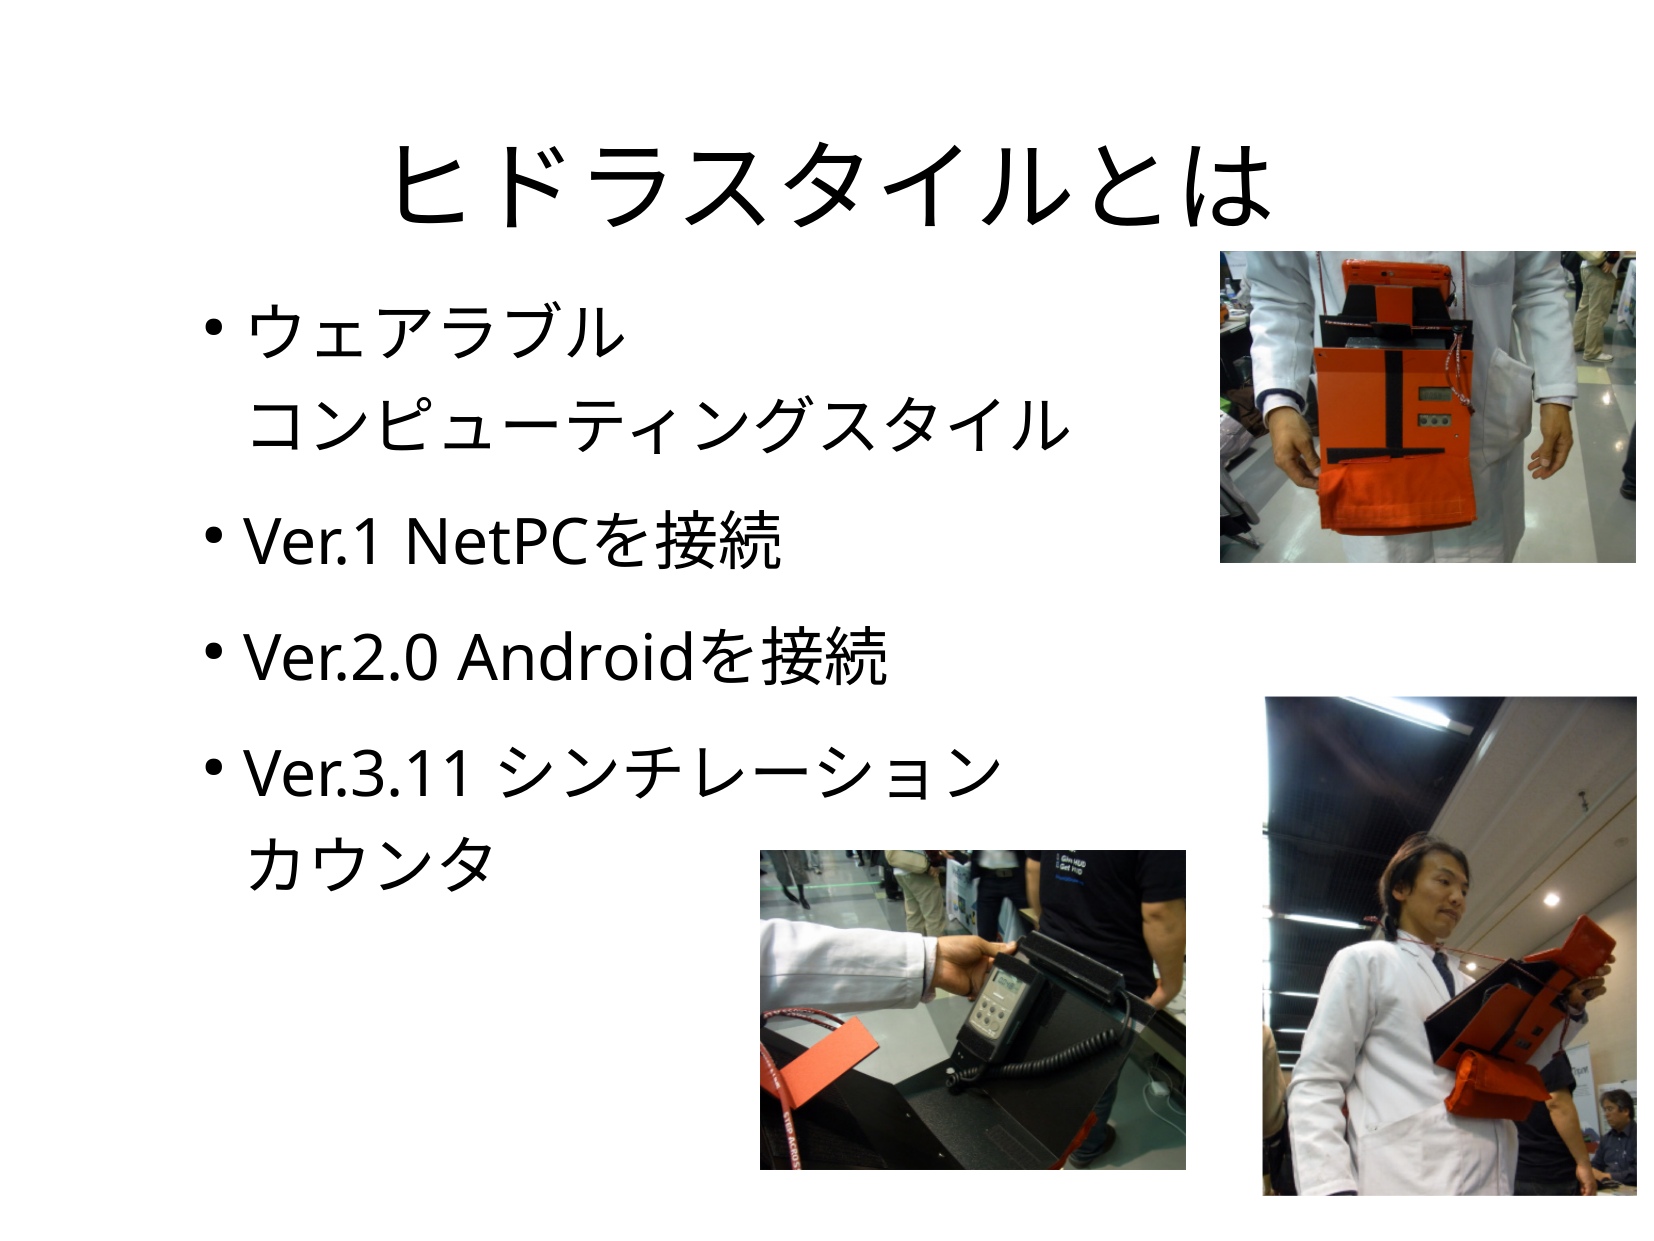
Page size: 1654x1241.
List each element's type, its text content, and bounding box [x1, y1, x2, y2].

picture [1262, 696, 1637, 1196]
picture [760, 850, 1186, 1170]
title ヒドラスタイルとは [82, 49, 1571, 310]
picture [1220, 251, 1636, 563]
list ウェアラブル コンピューティングスタイル Ver.1 NetPCを接続 Ver.2.0 Androidを接続 Ver.3.11 シンチレーション カウンタ [189, 282, 1650, 1187]
